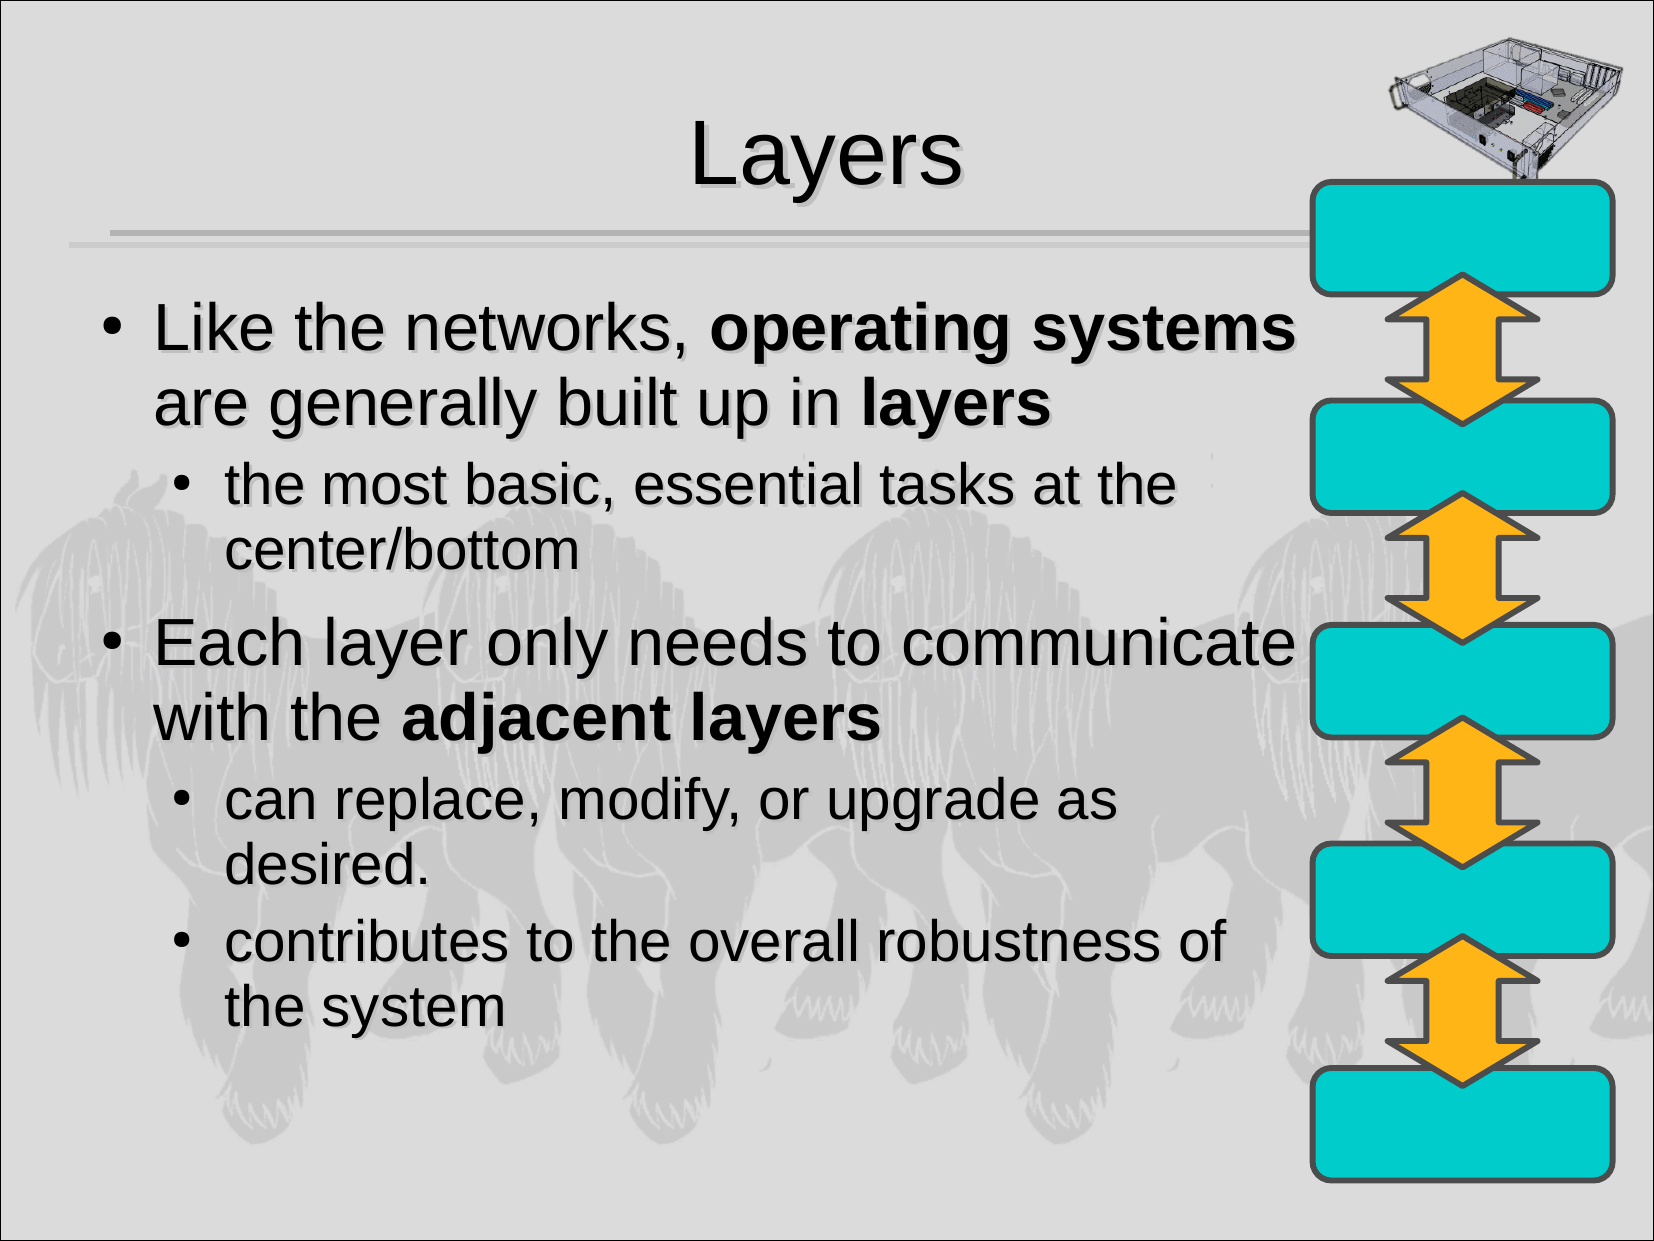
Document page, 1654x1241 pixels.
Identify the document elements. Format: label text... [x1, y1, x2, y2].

list Like the networks, operating systems are generally built up in layers the most basic, essential tasks at the center/bottom Each layer only needs to communicate with the adjacent layers can replace, modify, or upgrade as desired. contributes to the overall robustness of the system [82, 290, 1313, 1126]
text_box [1312, 181, 1613, 1181]
picture [1387, 36, 1624, 188]
title Layers [82, 49, 1571, 257]
